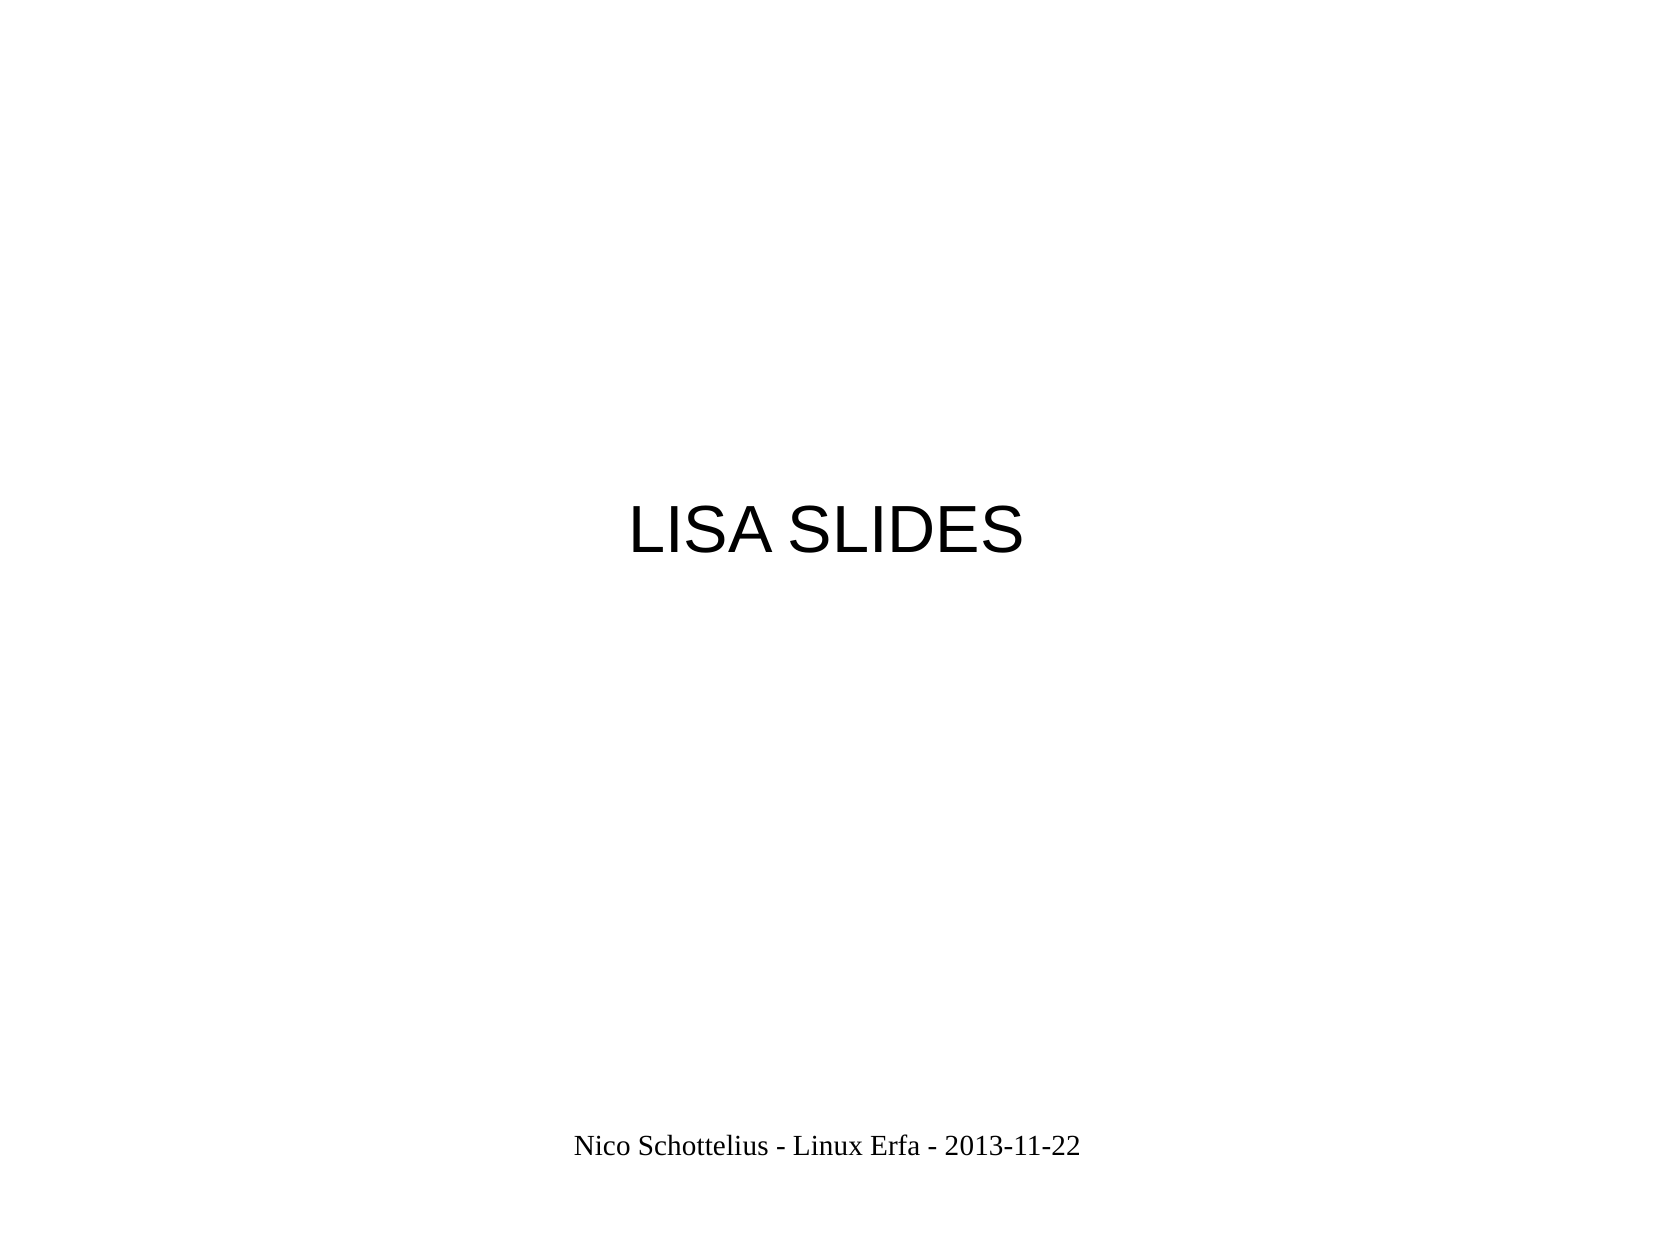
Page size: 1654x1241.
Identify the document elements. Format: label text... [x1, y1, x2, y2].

subtitle LISA SLIDES [82, 49, 1571, 1010]
